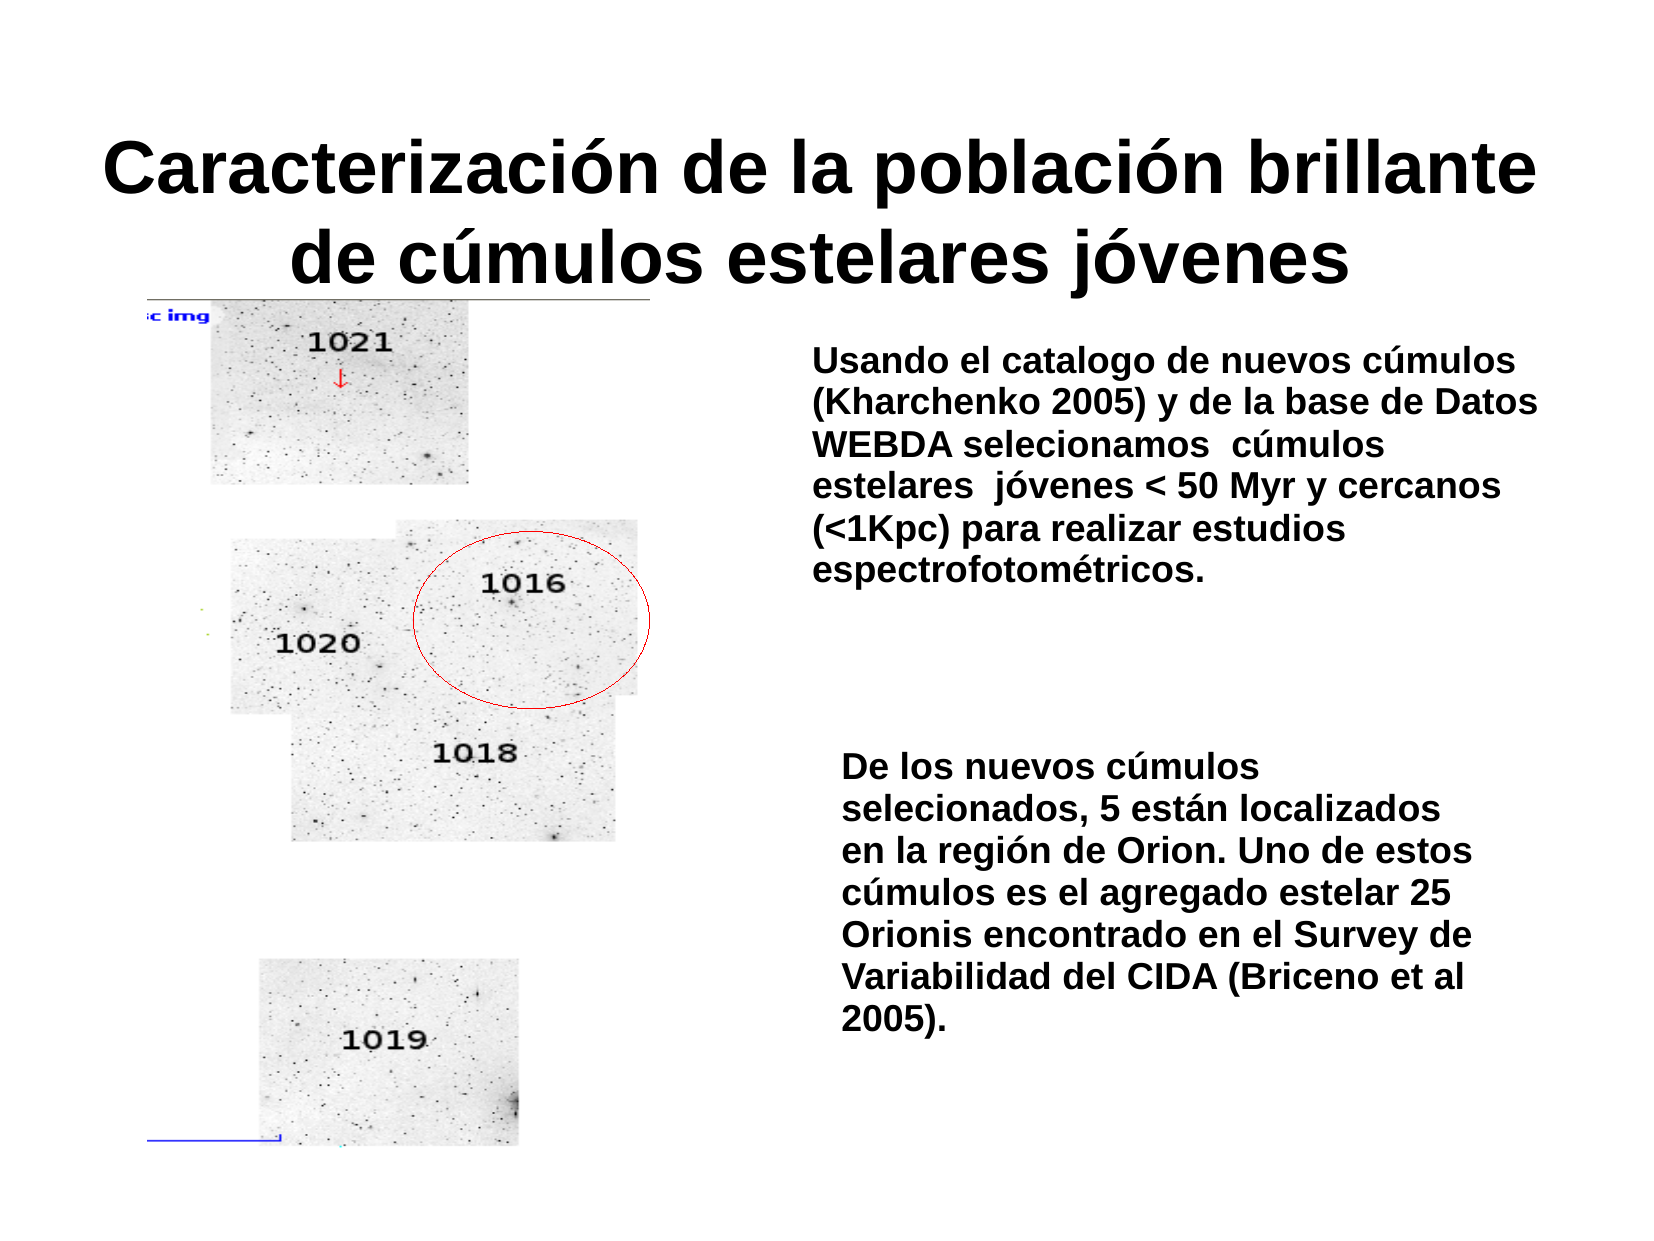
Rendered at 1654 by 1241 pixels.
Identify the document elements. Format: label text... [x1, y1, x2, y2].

picture [147, 299, 650, 1152]
title Caracterización de la población brillante de cúmulos estelares jóvenes [76, 118, 1565, 287]
text_box Usando el catalogo de nuevos cúmulos (Kharchenko 2005) y de la base de Datos WEBDA selecionamos cúmulos estelares jóvenes < 50 Myr y cercanos (<1Kpc) para realizar estudios espectrofotométricos. [797, 331, 1565, 599]
text_box De los nuevos cúmulos selecionados, 5 están localizados en la región de Orion. Uno de estos cúmulos es el agregado estelar 25 Orionis encontrado en el Survey de Variabilidad del CIDA (Briceno et al 2005). [826, 738, 1506, 1047]
